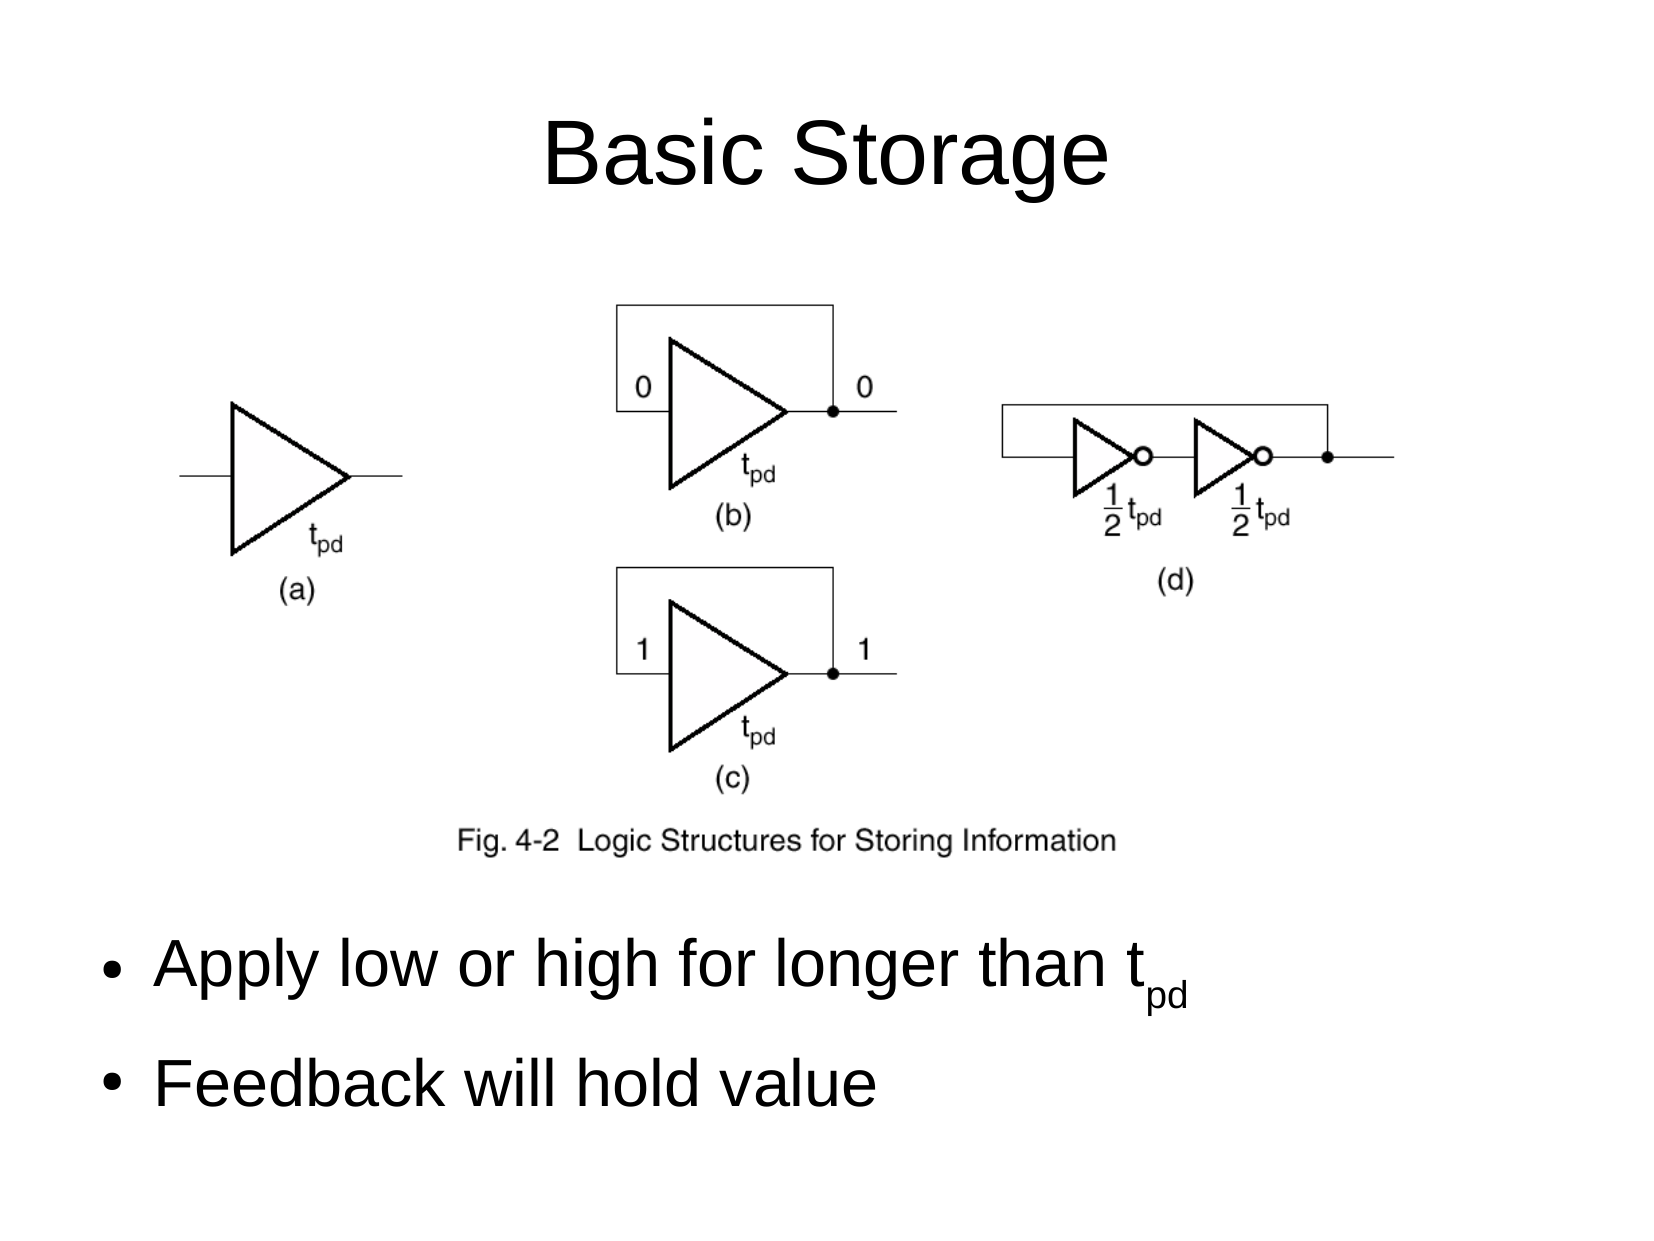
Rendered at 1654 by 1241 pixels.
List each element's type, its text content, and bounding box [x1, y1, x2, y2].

title Basic Storage [82, 49, 1571, 257]
chart [82, 290, 1571, 681]
picture [150, 681, 1401, 863]
list Apply low or high for longer than tpd Feedback will hold value [82, 717, 1571, 1122]
